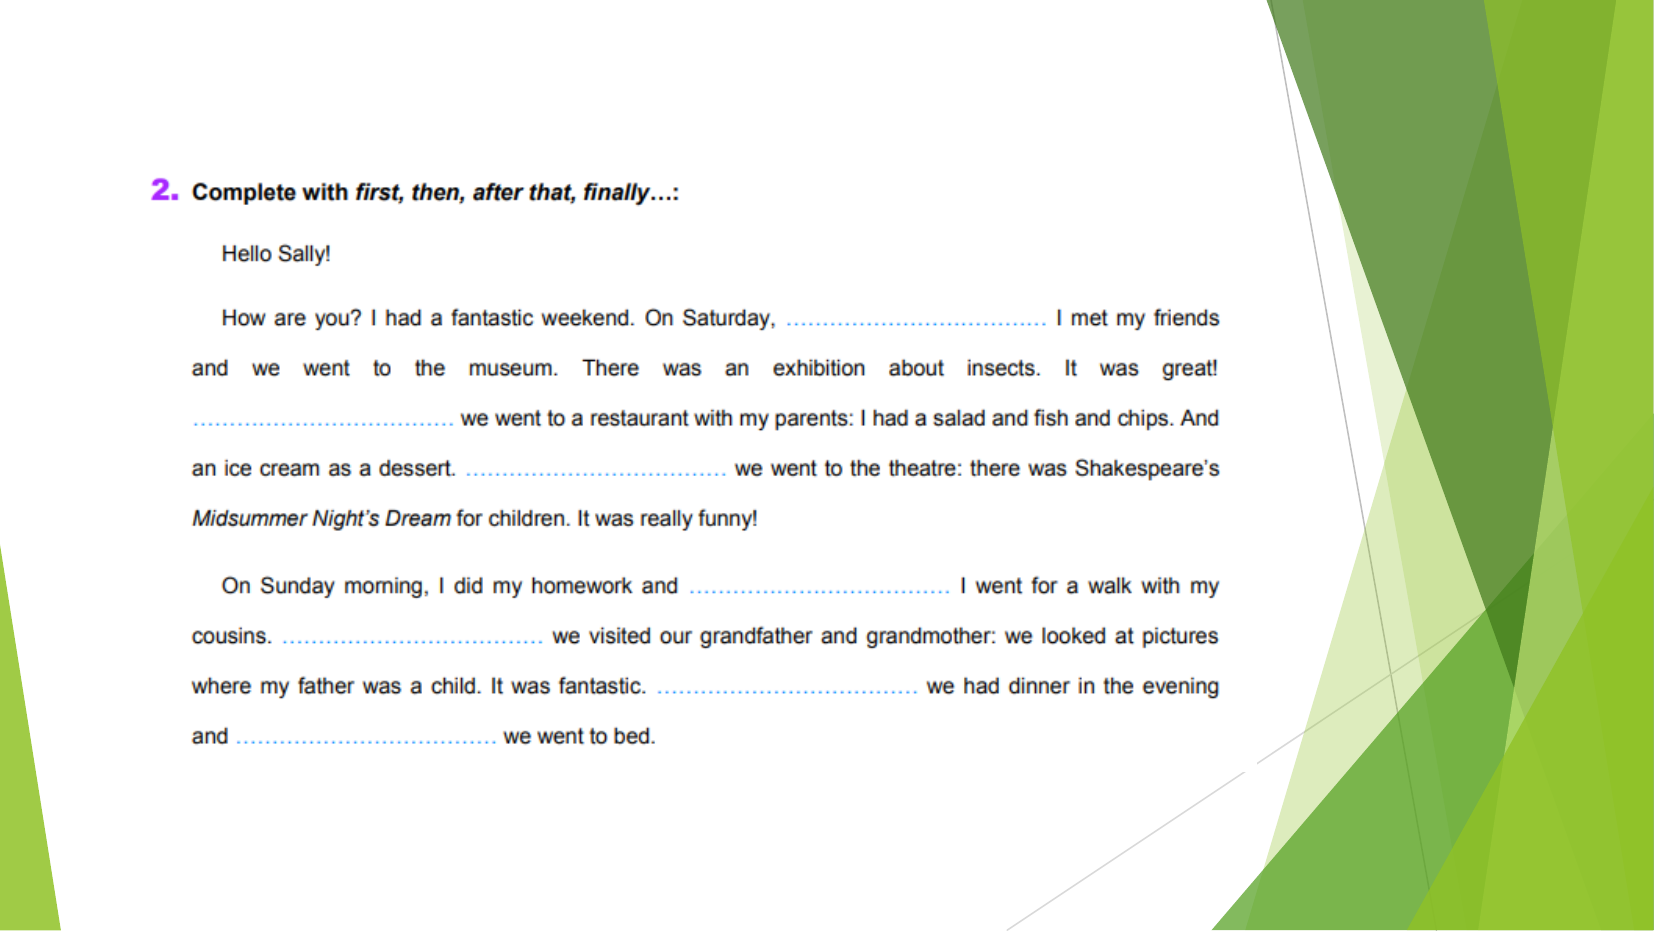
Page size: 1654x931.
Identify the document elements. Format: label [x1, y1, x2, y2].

picture [128, 158, 1257, 772]
